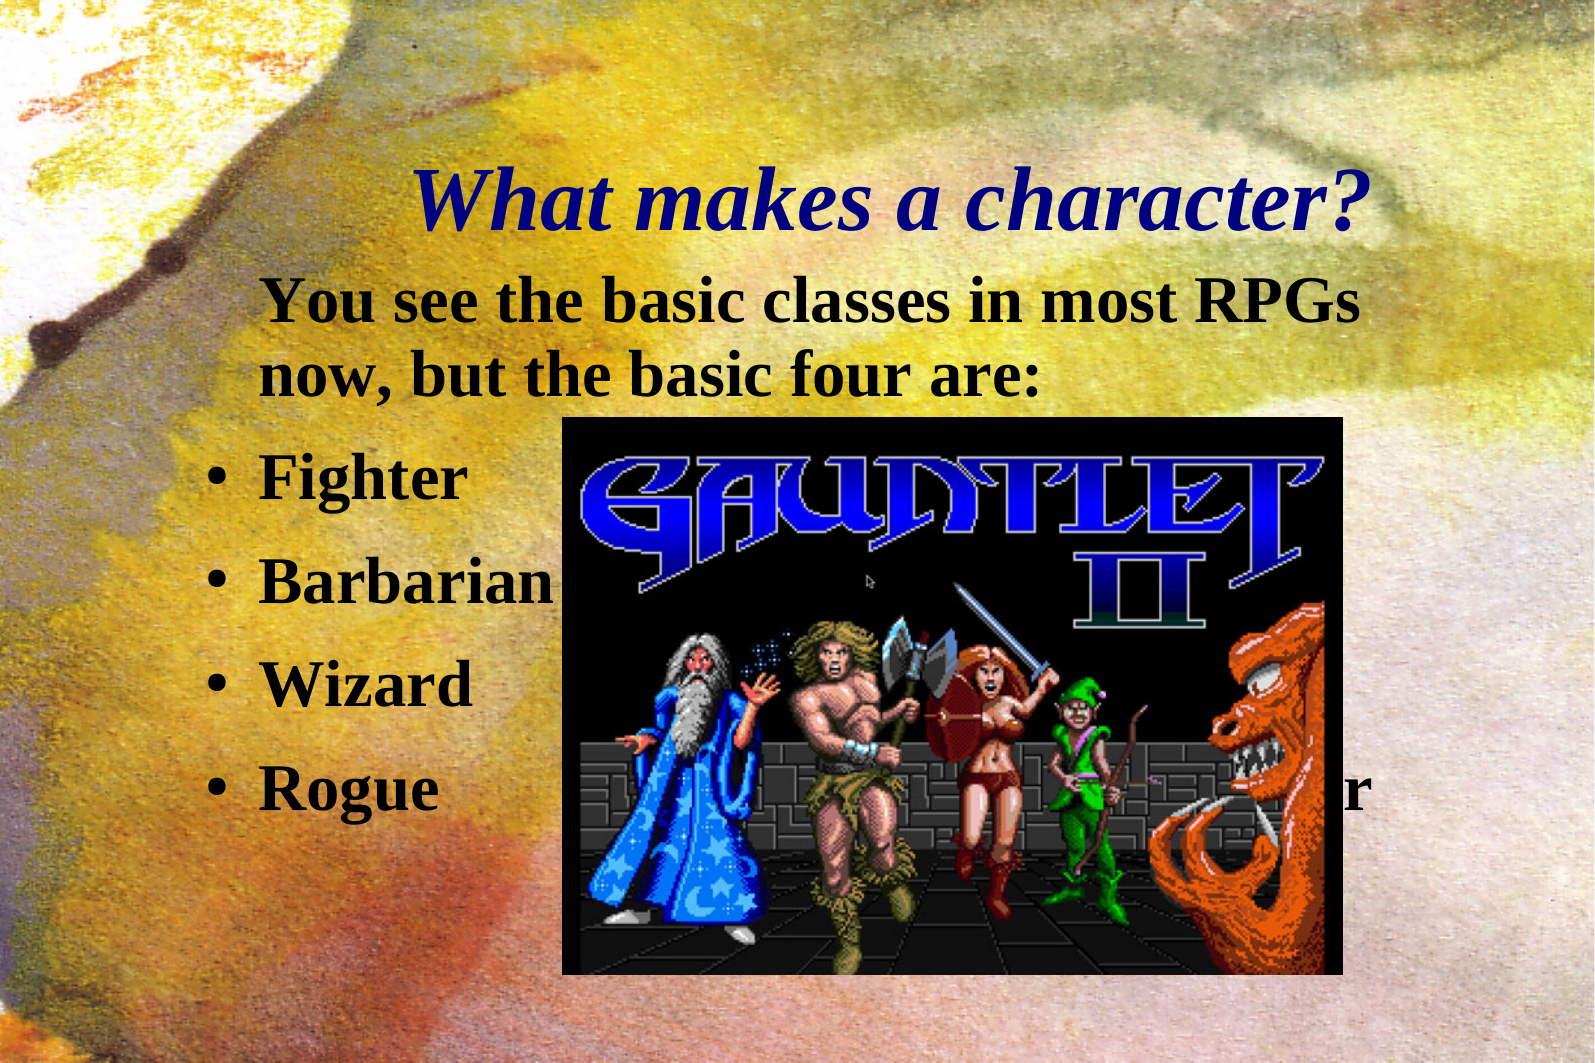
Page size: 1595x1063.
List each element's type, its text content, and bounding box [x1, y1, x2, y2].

list You see the basic classes in most RPGs now, but the basic four are: Fighter – attacks precisely Barbarian – attacks fiercely Wizard – attacks magically Rogue – attacks sneakily/from afar [187, 262, 1498, 1049]
title What makes a character? [279, 118, 1504, 282]
picture [0, 0, 1595, 1063]
